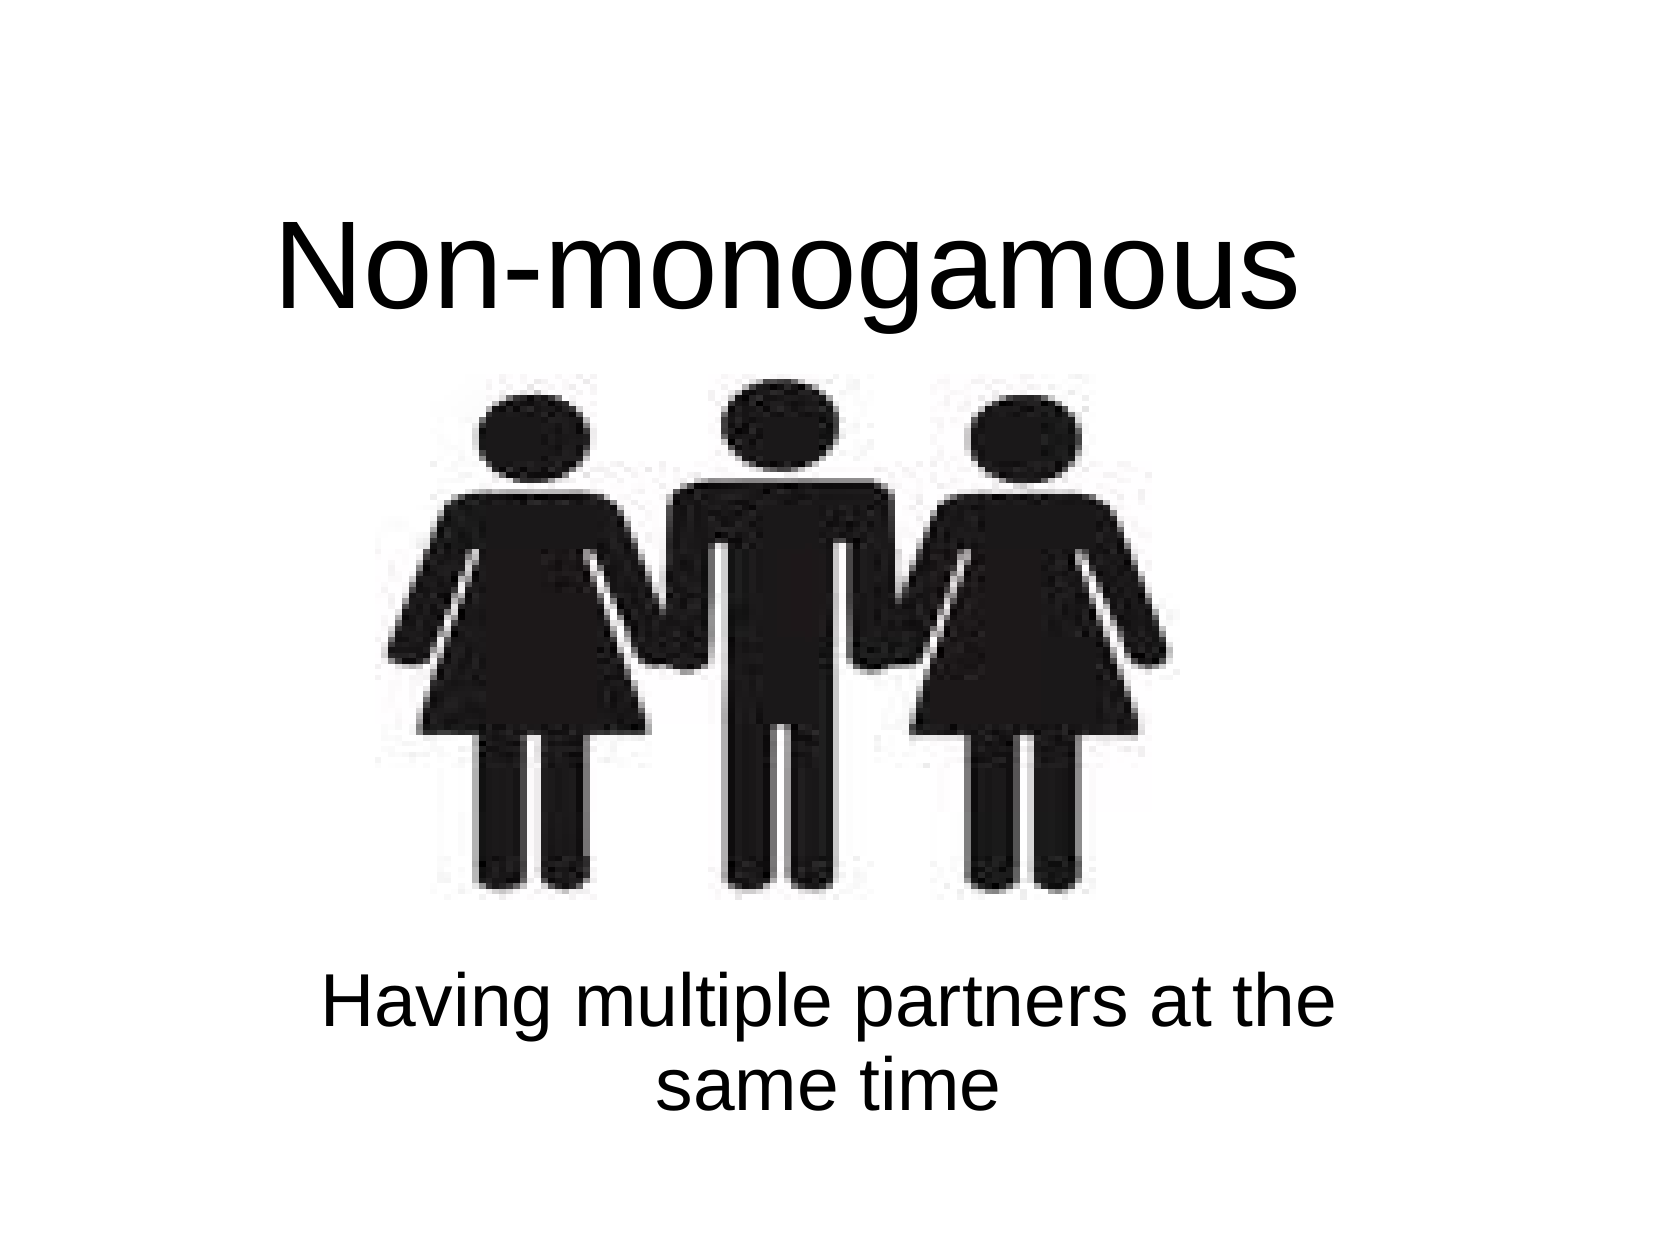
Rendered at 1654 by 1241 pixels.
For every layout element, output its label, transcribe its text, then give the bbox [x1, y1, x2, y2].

text_box Having multiple partners at the same time [232, 951, 1426, 1134]
text_box Non-monogamous [187, 187, 1388, 343]
picture [375, 374, 1180, 901]
